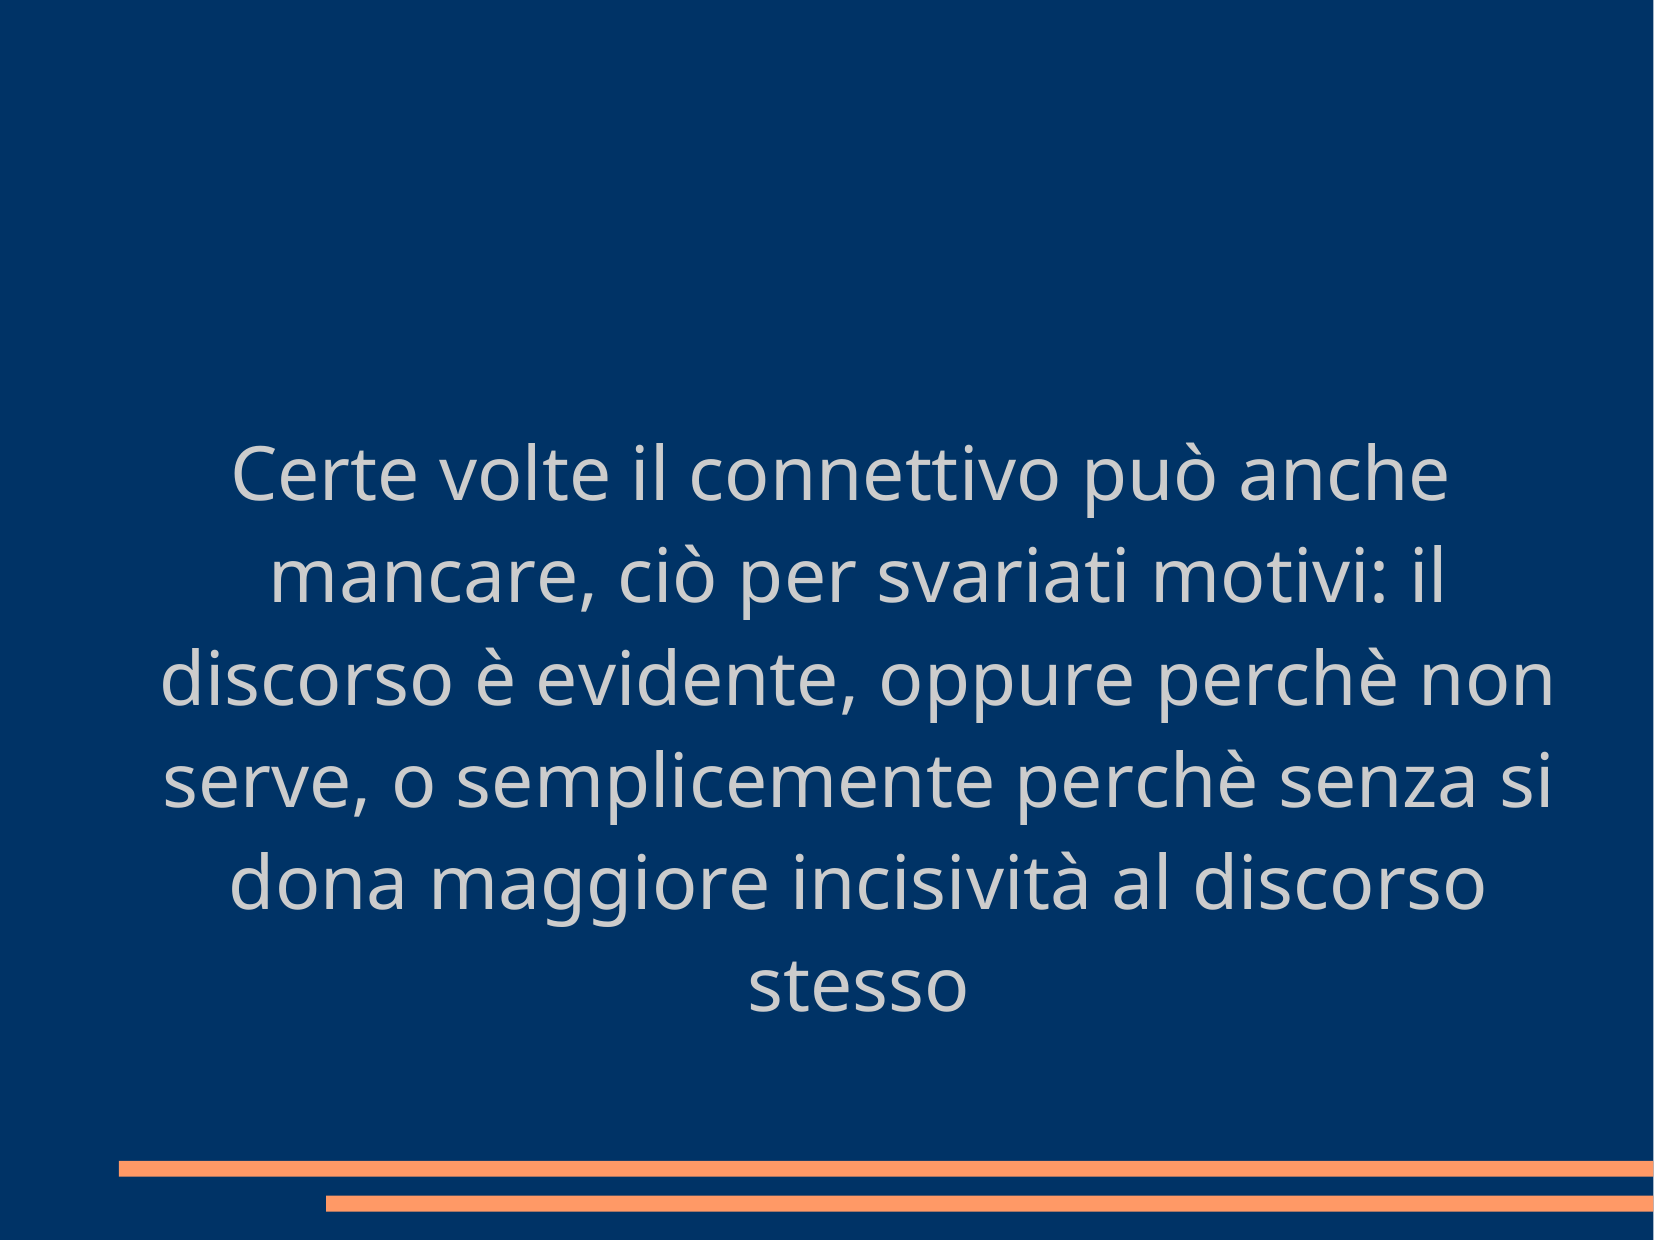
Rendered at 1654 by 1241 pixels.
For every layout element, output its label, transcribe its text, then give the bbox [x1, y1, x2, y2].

subtitle Certe volte il connettivo può anche mancare, ciò per svariati motivi: il discorso è evidente, oppure perchè non serve, o semplicemente perchè senza si dona maggiore incisività al discorso stesso [121, 322, 1561, 1132]
